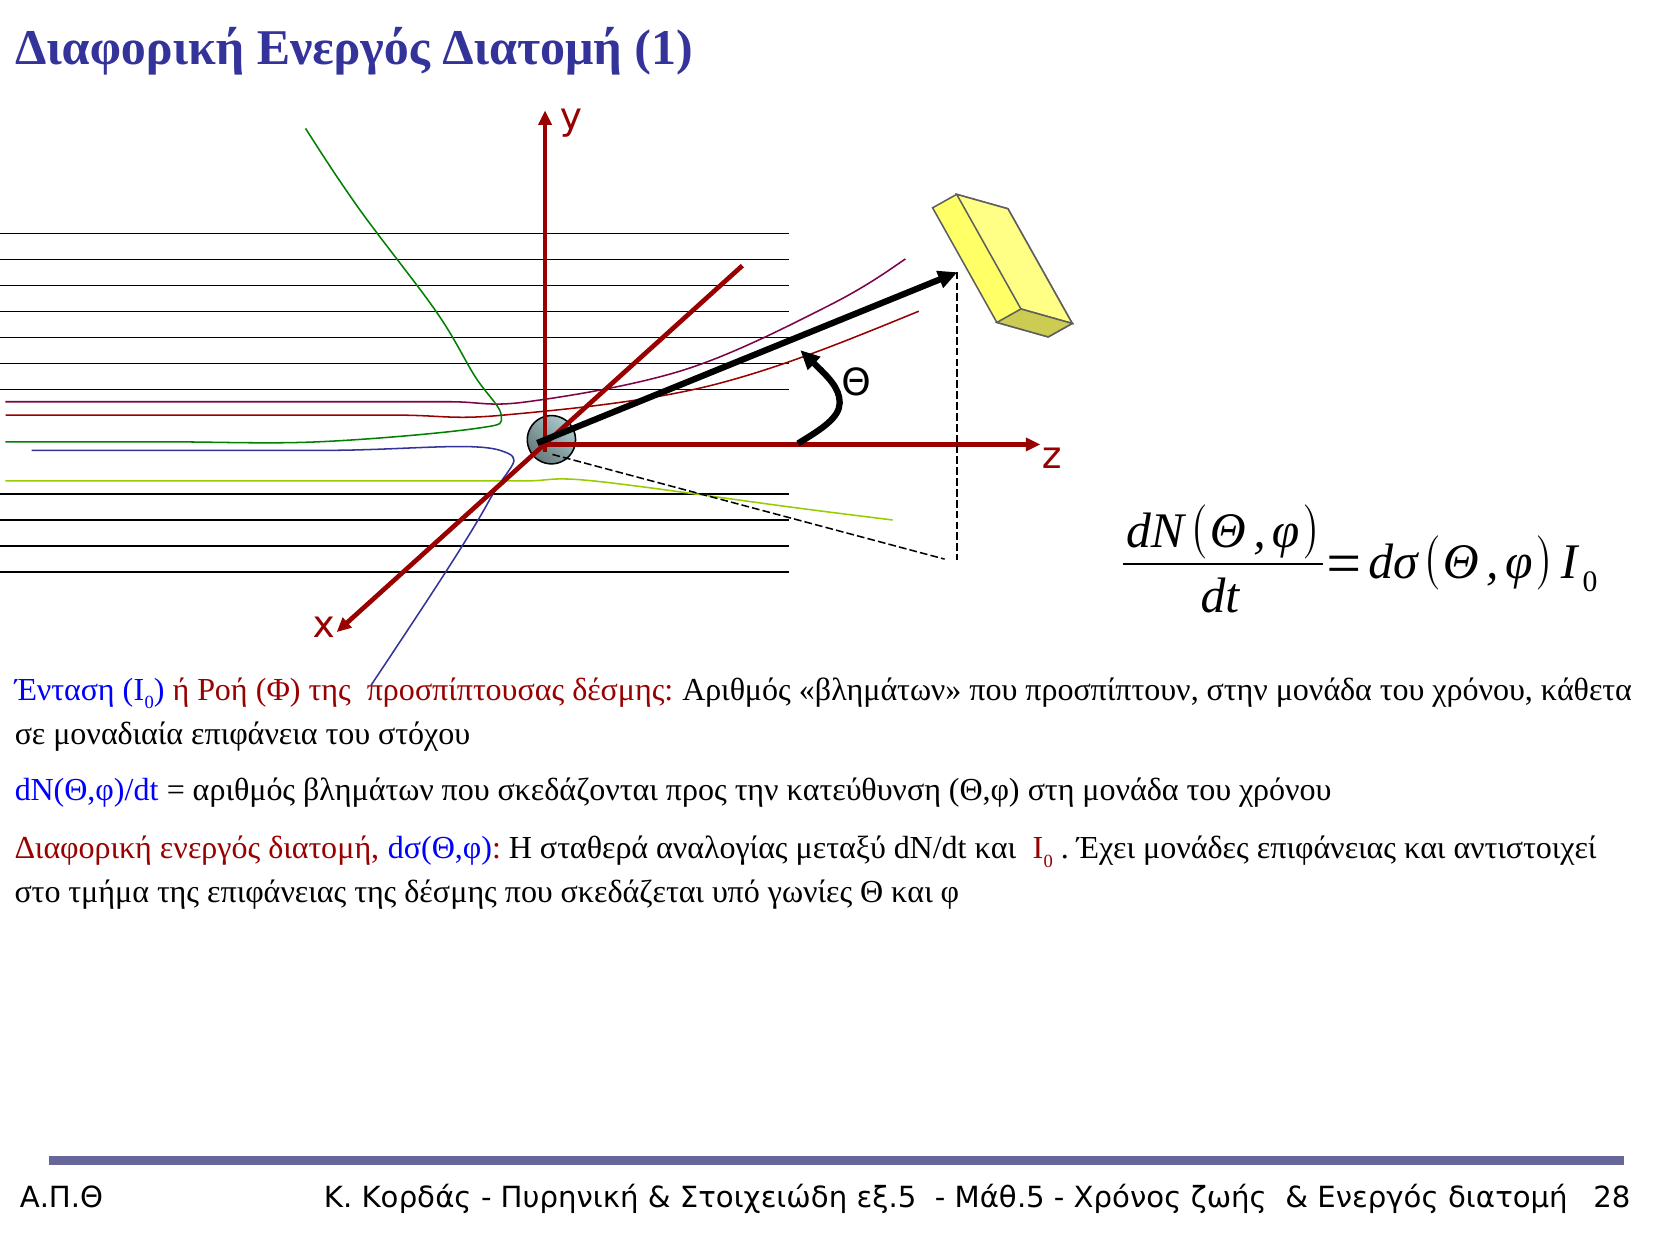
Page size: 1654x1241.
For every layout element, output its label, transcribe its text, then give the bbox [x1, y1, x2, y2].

text_box [547, 415, 566, 435]
title Διαφορική Ενεργός Διατομή (1) [0, 0, 1489, 89]
text_box x [297, 592, 350, 654]
text_box y [545, 84, 598, 146]
text_box Θ [847, 370, 864, 393]
text_box Θ [826, 350, 866, 411]
text_box [552, 432, 576, 442]
text_box [527, 417, 543, 453]
text_box [932, 194, 1073, 337]
text_box Διαφορική ενεργός διατομή, dσ(Θ,φ): Η σταθερά αναλογίας μεταξύ dN/dt και Ι0 . Έχει μονάδες επιφάνειας και αντιστοιχεί στο τμήμα της επιφάνειας της δέσμης που σκεδάζεται υπό γωνίες Θ και φ [0, 819, 1622, 917]
chart [1107, 500, 1609, 624]
text_box Ένταση (Ι0) ή Ροή (Φ) της προσπίπτουσας δέσμης: Αριθμός «βλημάτων» που προσπίπτουν, στην μονάδα του χρόνου, κάθετα σε μοναδιαία επιφάνεια του στόχου dN(Θ,φ)/dt = αριθμός βλημάτων που σκεδάζονται προς την κατεύθυνση (Θ,φ) στη μονάδα του χρόνου [0, 660, 1654, 815]
text_box z [1027, 423, 1080, 484]
text_box [535, 447, 575, 464]
